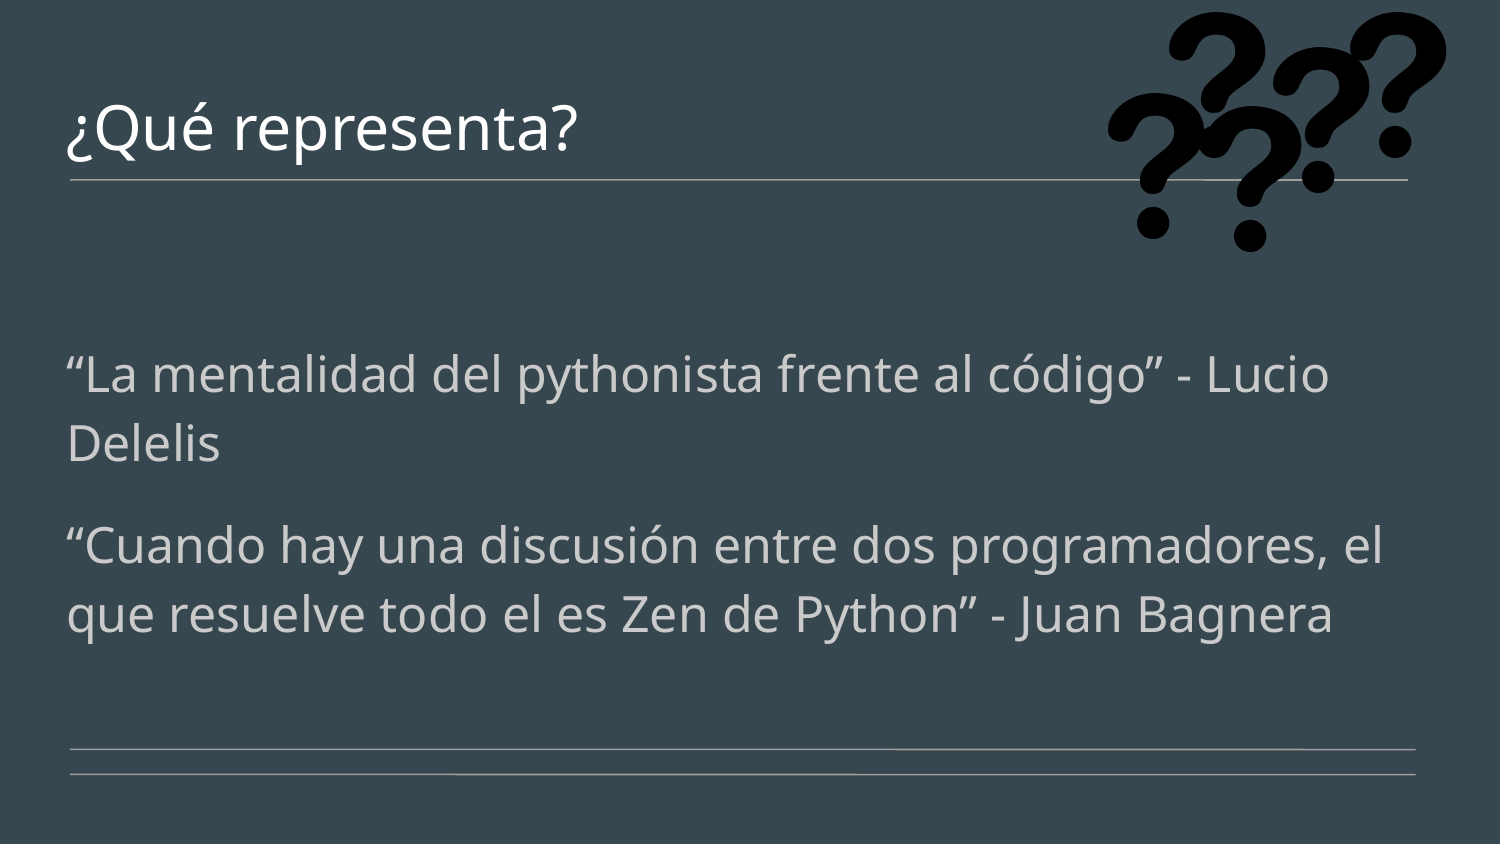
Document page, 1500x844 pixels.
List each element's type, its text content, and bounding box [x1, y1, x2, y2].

title ¿Qué representa? [51, 72, 1144, 167]
picture [1083, 12, 1471, 252]
title ¿Qué representa? [1394, 158, 1449, 167]
list “La mentalidad del pythonista frente al código” - Lucio Delelis “Cuando hay una discusión entre dos programadores, el que resuelve todo el es Zen de Python” - Juan Bagnera [51, 318, 1449, 750]
